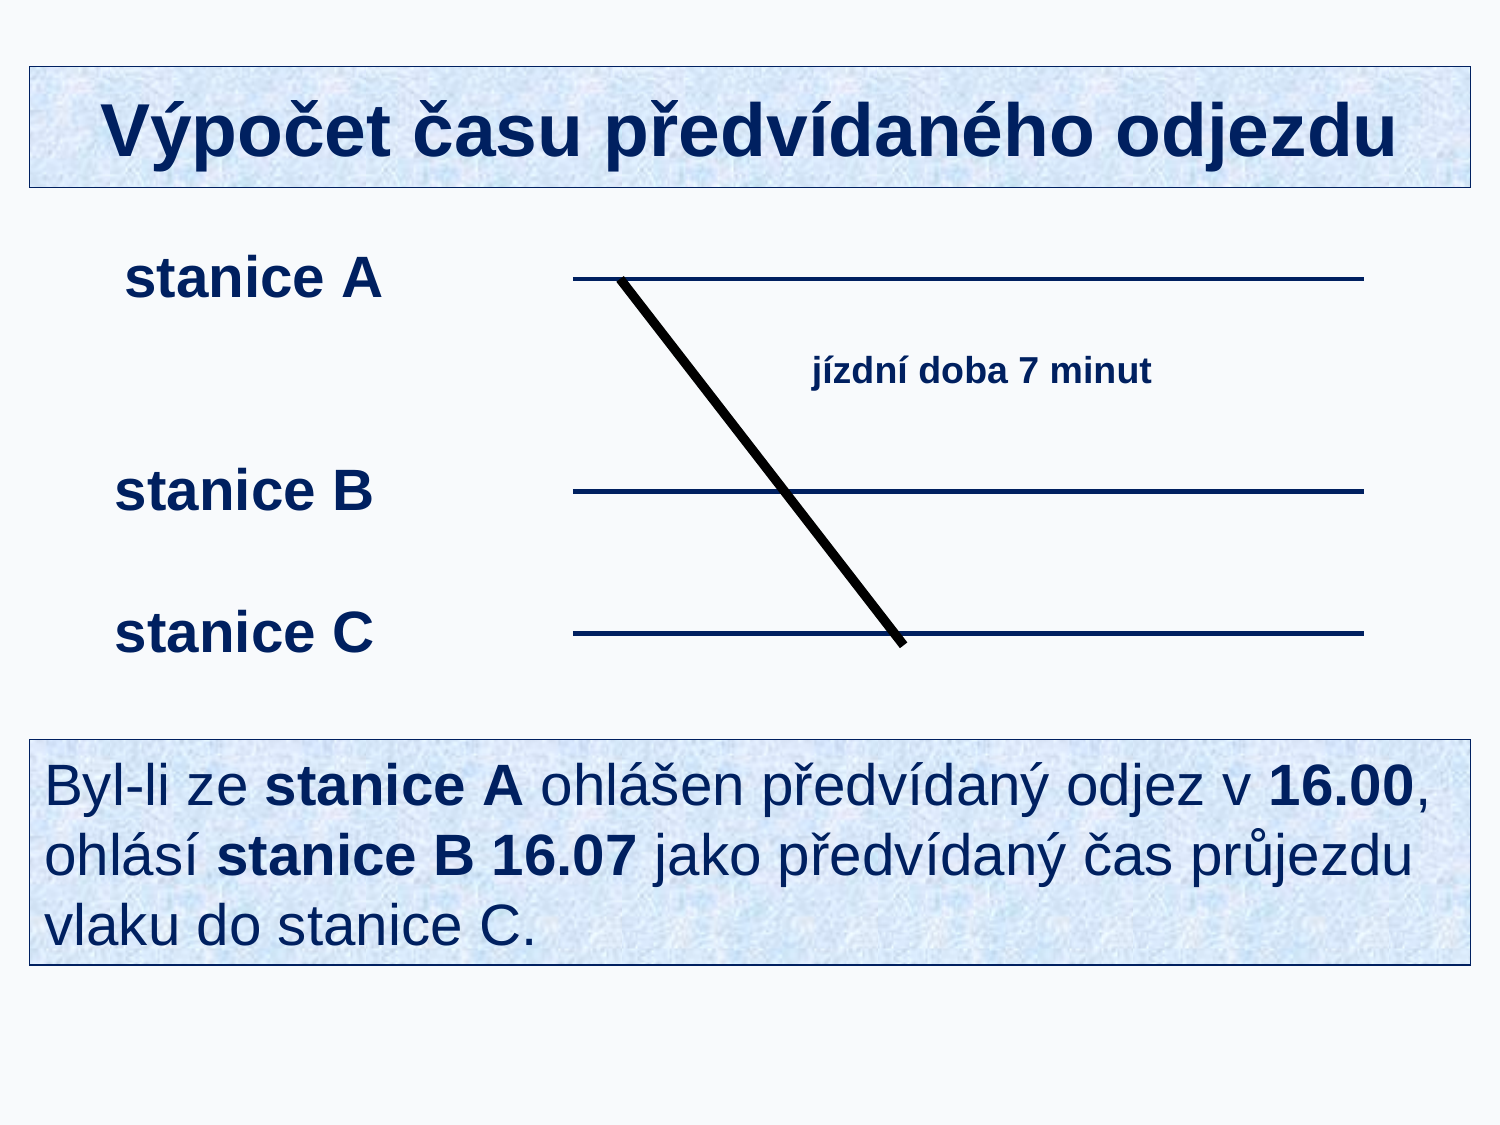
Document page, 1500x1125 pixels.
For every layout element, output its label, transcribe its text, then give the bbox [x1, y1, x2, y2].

title Výpočet času předvídaného odjezdu [29, 66, 1471, 188]
text_box Byl-li ze stanice A ohlášen předvídaný odjez v 16.00, ohlásí stanice B 16.07 jako předvídaný čas průjezdu vlaku do stanice C. [29, 739, 1471, 966]
text_box stanice A [100, 231, 502, 318]
text_box jízdní doba 7 minut [797, 337, 1211, 399]
text_box stanice B [100, 444, 502, 530]
text_box stanice C [100, 586, 502, 672]
